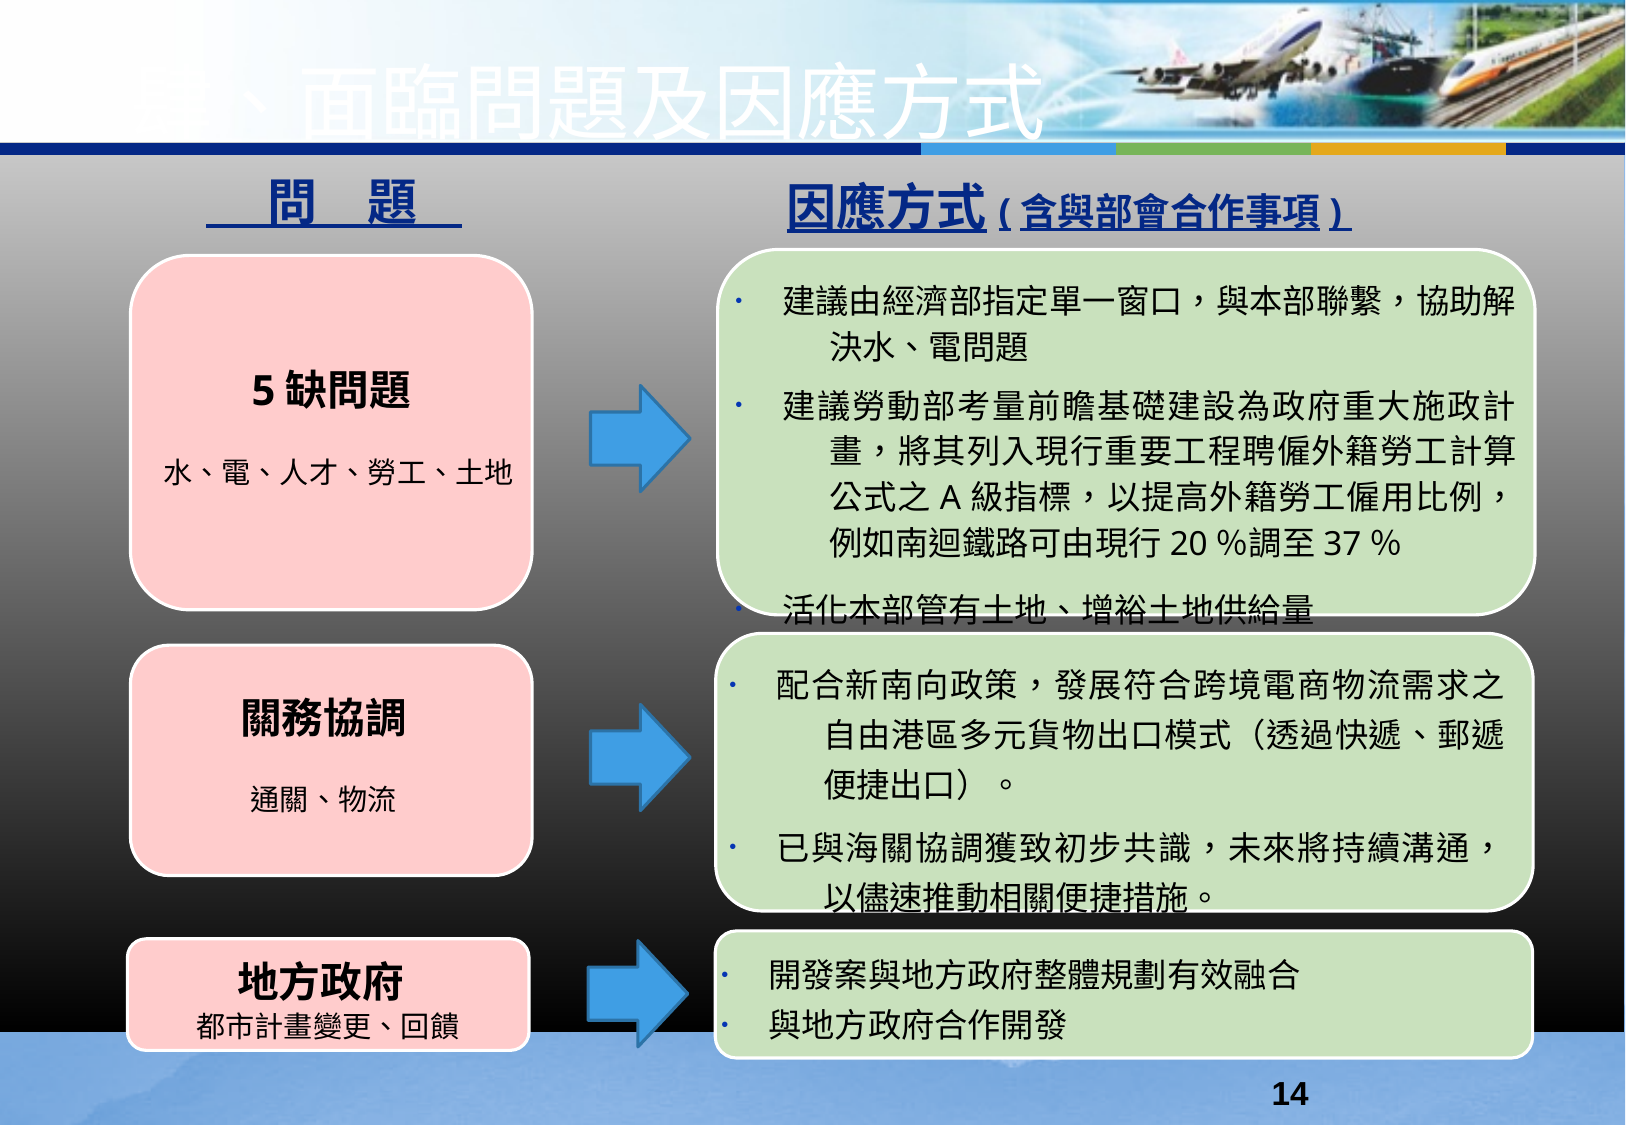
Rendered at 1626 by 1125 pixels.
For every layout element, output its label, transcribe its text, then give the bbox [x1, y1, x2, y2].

text_box [590, 385, 691, 492]
text_box 建議由經濟部指定單一窗口，與本部聯繫，協助解決水、電問題 建議勞動部考量前瞻基礎建設為政府重大施政計畫，將其列入現行重要工程聘僱外籍勞工計算公式之A級指標，以提高外籍勞工僱用比例，例如南迴鐵路可由現行20％調至37％ 活化本部管有土地、增裕土地供給量 [717, 249, 1536, 615]
text_box 問 題 [186, 162, 482, 239]
text_box 肆、面臨問題及因應方式 [115, 42, 1590, 143]
text_box [588, 940, 688, 1047]
text_box 因應方式(含與部會合作事項) [783, 167, 1355, 244]
text_box 關務協調 通關、物流 [130, 645, 533, 876]
text_box 地方政府 都市計畫變更、回饋 [127, 938, 530, 1051]
text_box 14 [1256, 1064, 1625, 1120]
text_box 5缺問題 水、電、人才、勞工、土地 [130, 255, 533, 610]
text_box [590, 704, 691, 811]
text_box 開發案與地方政府整體規劃有效融合 與地方政府合作開發 [715, 930, 1533, 1059]
text_box 配合新南向政策，發展符合跨境電商物流需求之自由港區多元貨物出口模式（透過快遞、郵遞便捷出口）。 已與海關協調獲致初步共識，未來將持續溝通，以儘速推動相關便捷措施。 [715, 633, 1534, 911]
